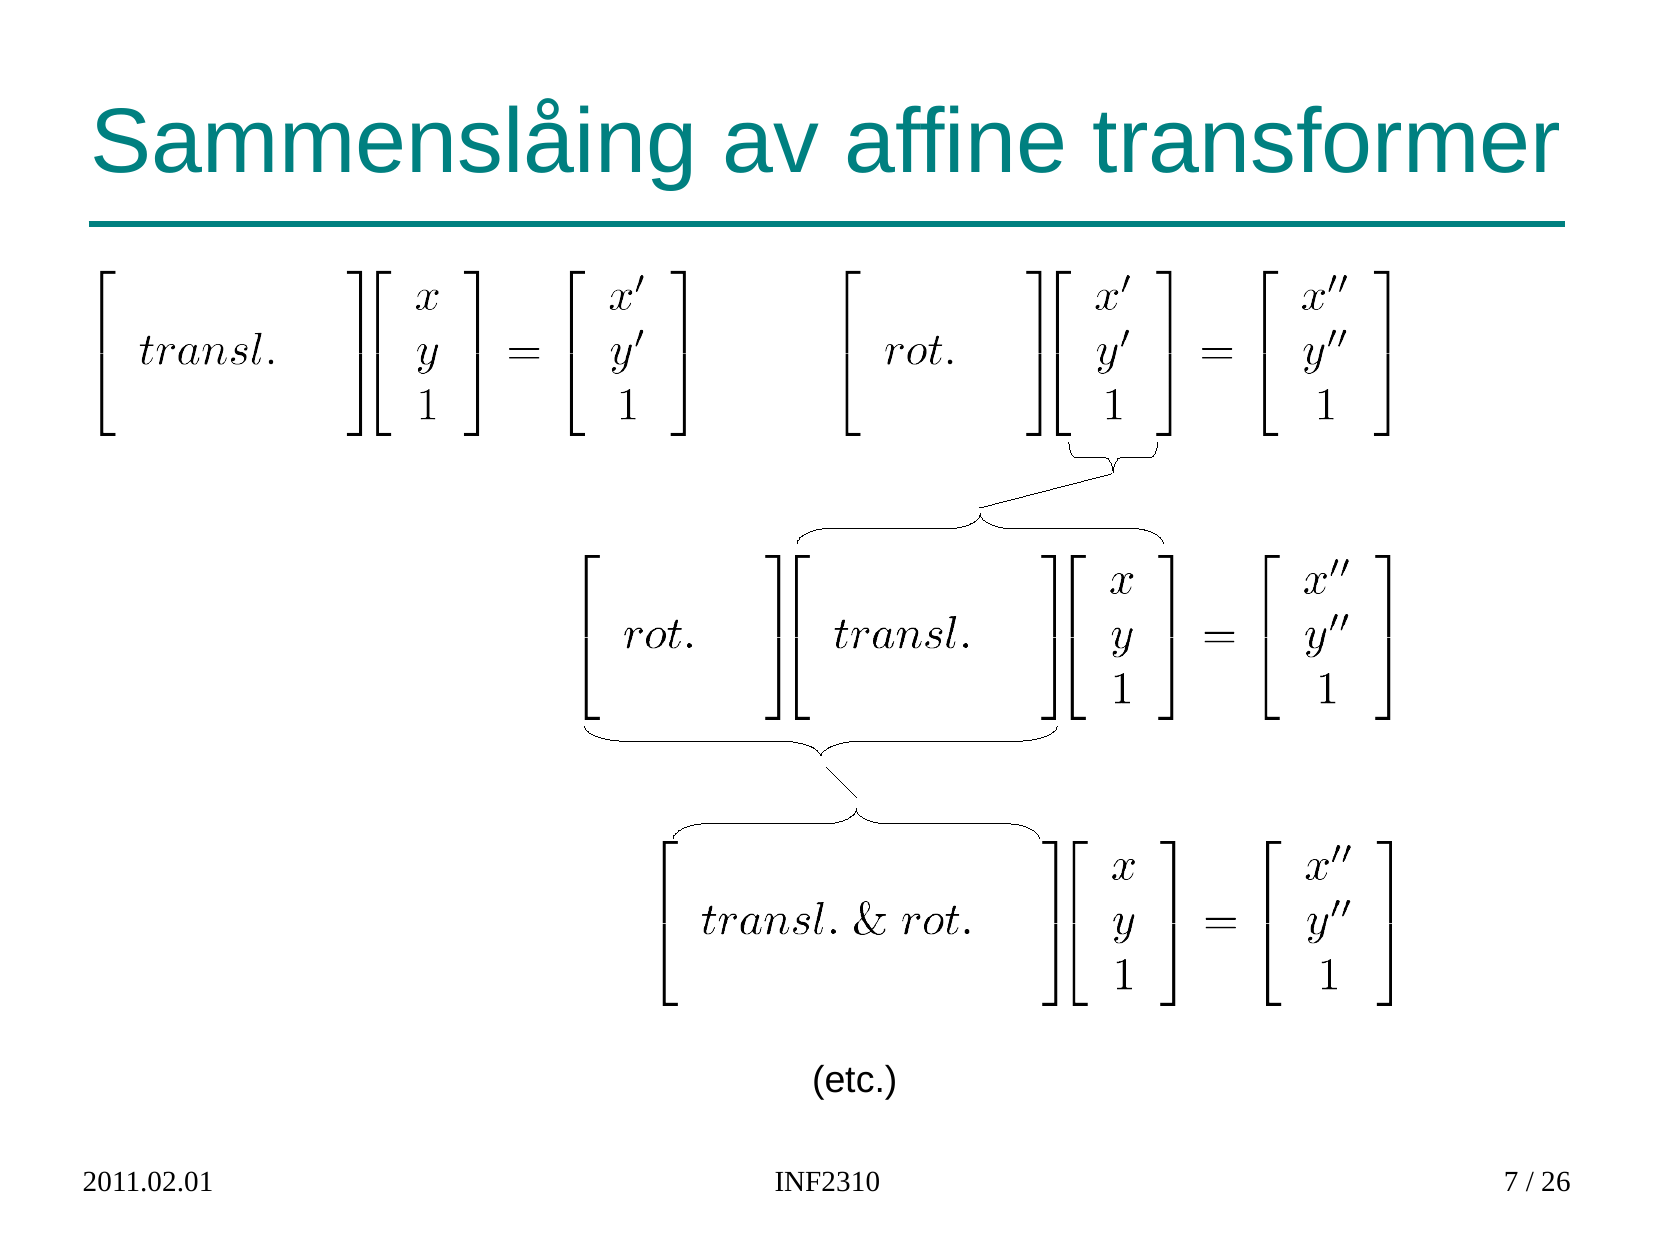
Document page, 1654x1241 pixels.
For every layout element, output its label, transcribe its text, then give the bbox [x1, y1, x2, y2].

picture [827, 265, 1410, 440]
title Sammenslåing av affine transformer [82, 45, 1571, 238]
picture [82, 265, 706, 440]
picture [566, 549, 1410, 724]
text_box (etc.) [797, 1051, 913, 1109]
picture [644, 835, 1410, 1010]
